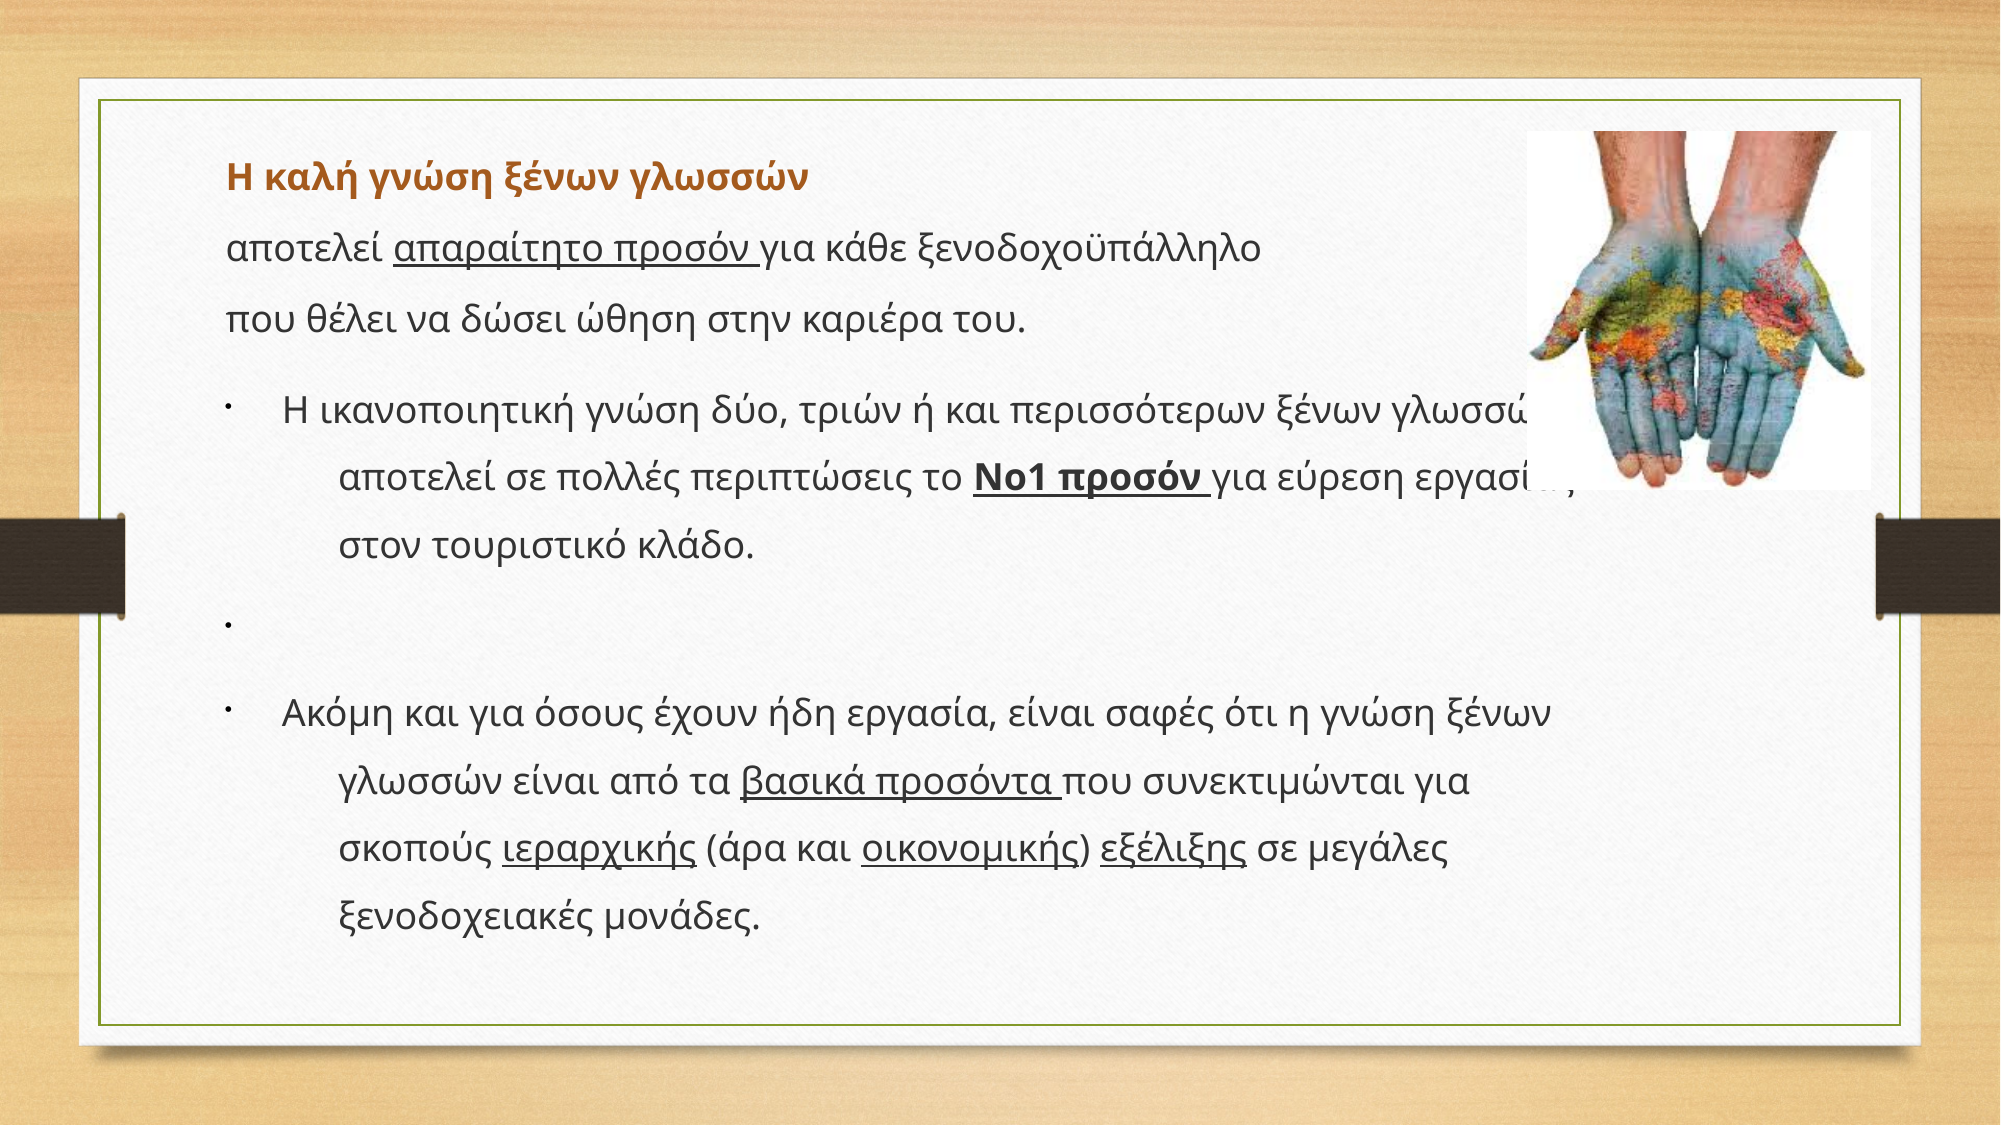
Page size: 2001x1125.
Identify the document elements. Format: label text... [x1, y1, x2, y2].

picture [1527, 131, 1871, 490]
text_box Η καλή γνώση ξένων γλωσσών αποτελεί απαραίτητο προσόν για κάθε ξενοδοχοϋπάλληλο που θέλει να δώσει ώθηση στην καριέρα του. Η ικανοποιητική γνώση δύο, τριών ή και περισσότερων ξένων γλωσσών αποτελεί σε πολλές περιπτώσεις το Νο1 προσόν για εύρεση εργασίας στον τουριστικό κλάδο. Ακόμη και για όσους έχουν ήδη εργασία, είναι σαφές ότι η γνώση ξένων γλωσσών είναι από τα βασικά προσόντα που συνεκτιμώνται για σκοπούς ιεραρχικής (άρα και οικονομικής) εξέλιξης σε μεγάλες ξενοδοχειακές μονάδες. [210, 142, 1592, 1125]
